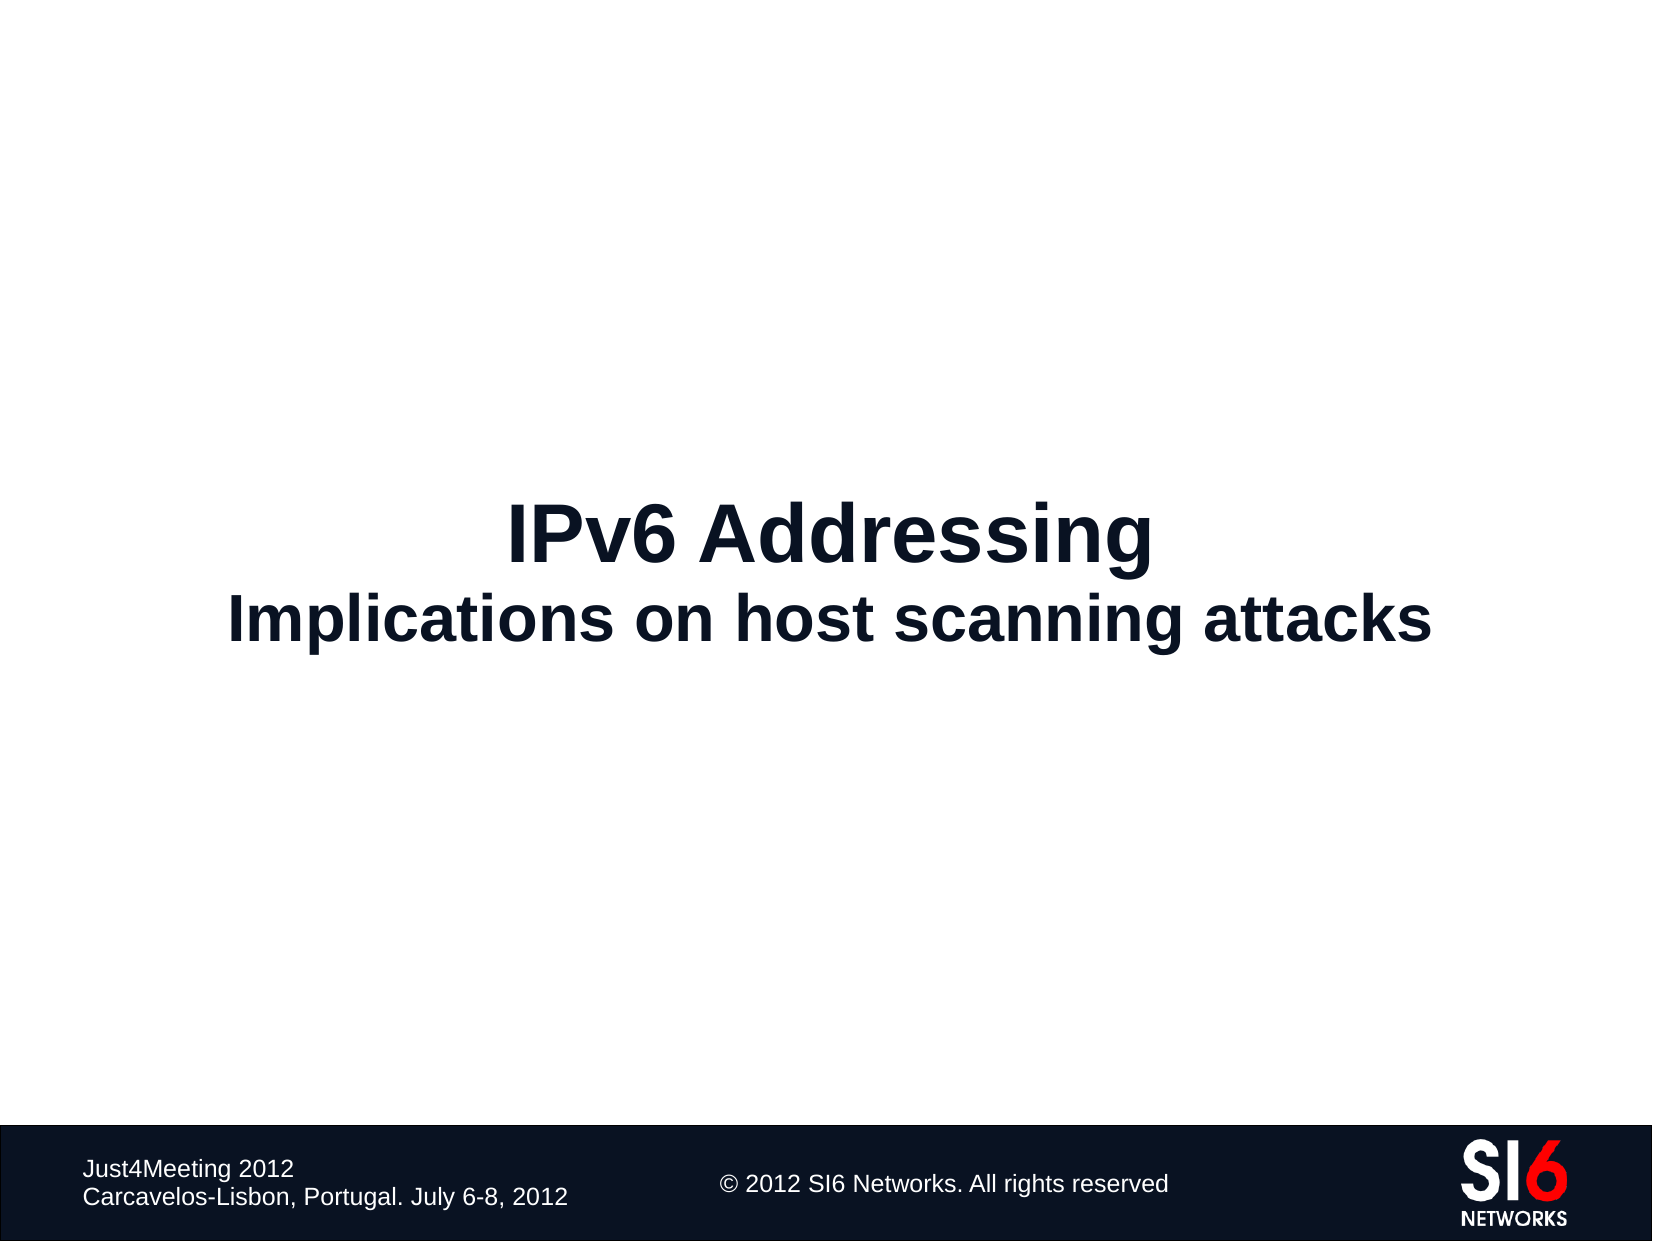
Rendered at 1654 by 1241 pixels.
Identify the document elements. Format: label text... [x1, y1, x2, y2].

picture [1461, 1139, 1567, 1226]
title IPv6 Addressing Implications on host scanning attacks [86, 467, 1576, 676]
